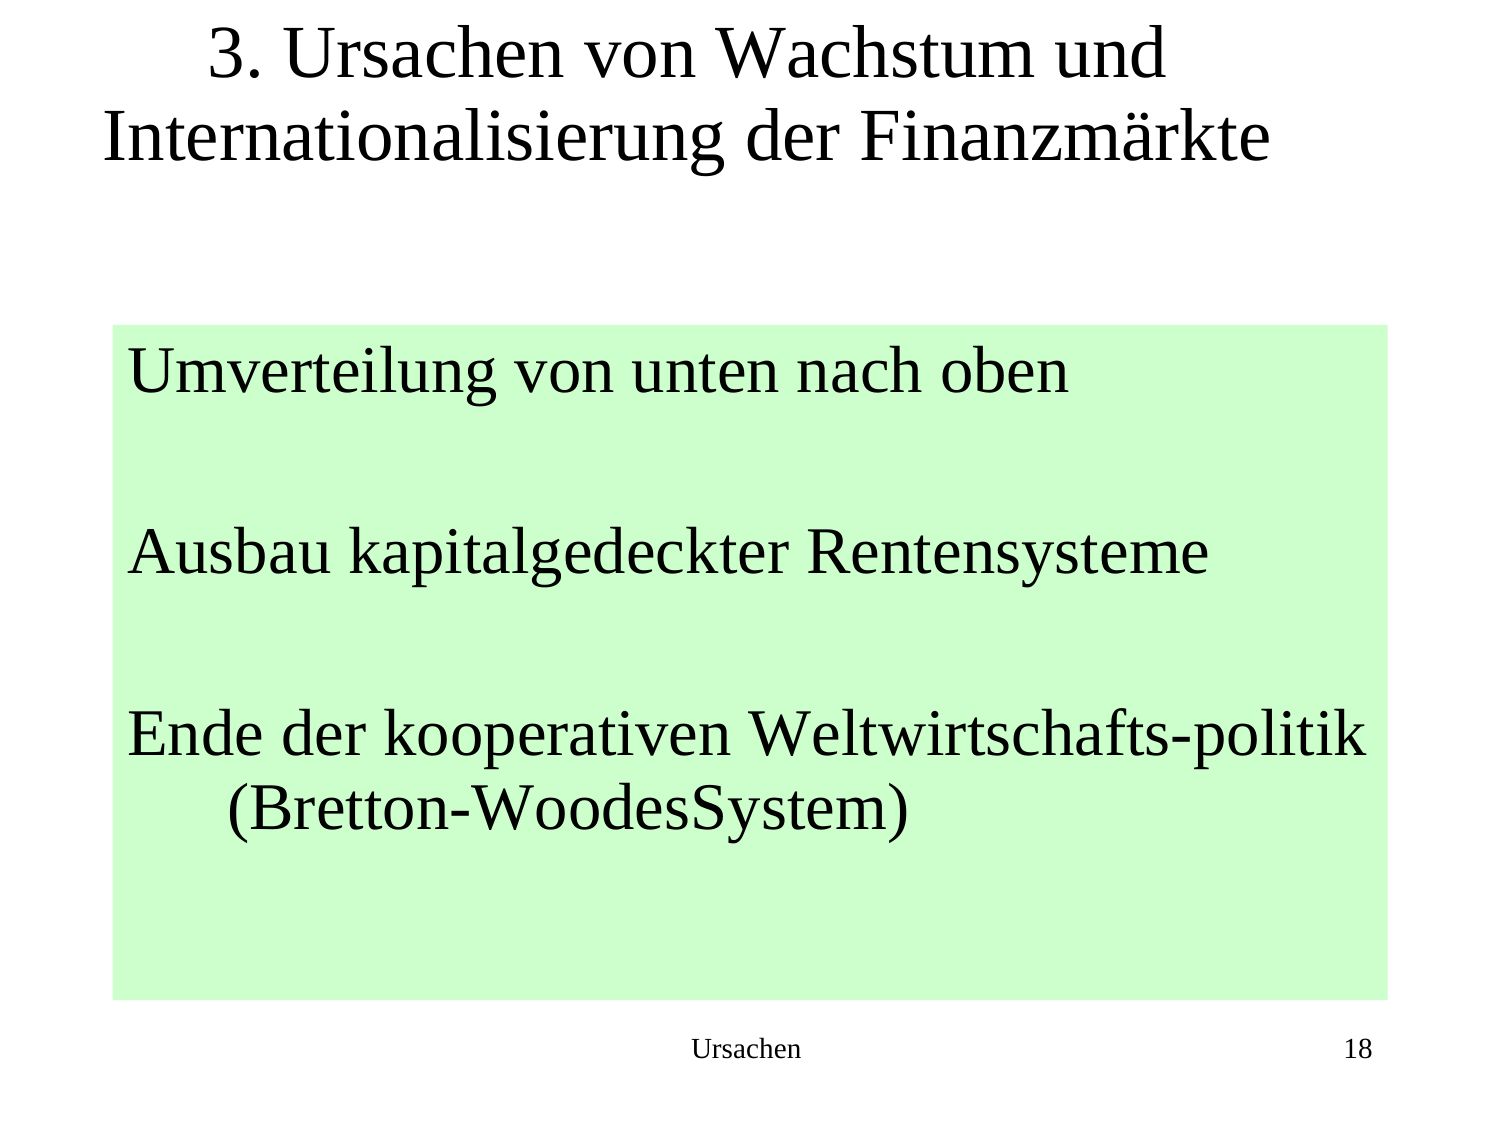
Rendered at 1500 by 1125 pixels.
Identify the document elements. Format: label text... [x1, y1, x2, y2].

list Umverteilung von unten nach oben Ausbau kapitalgedeckter Rentensysteme Ende der kooperativen Weltwirtschafts-politik (Bretton-WoodesSystem) [112, 324, 1388, 1001]
title 3. Ursachen von Wachstum und Internationalisierung der Finanzmärkte [50, 0, 1326, 188]
